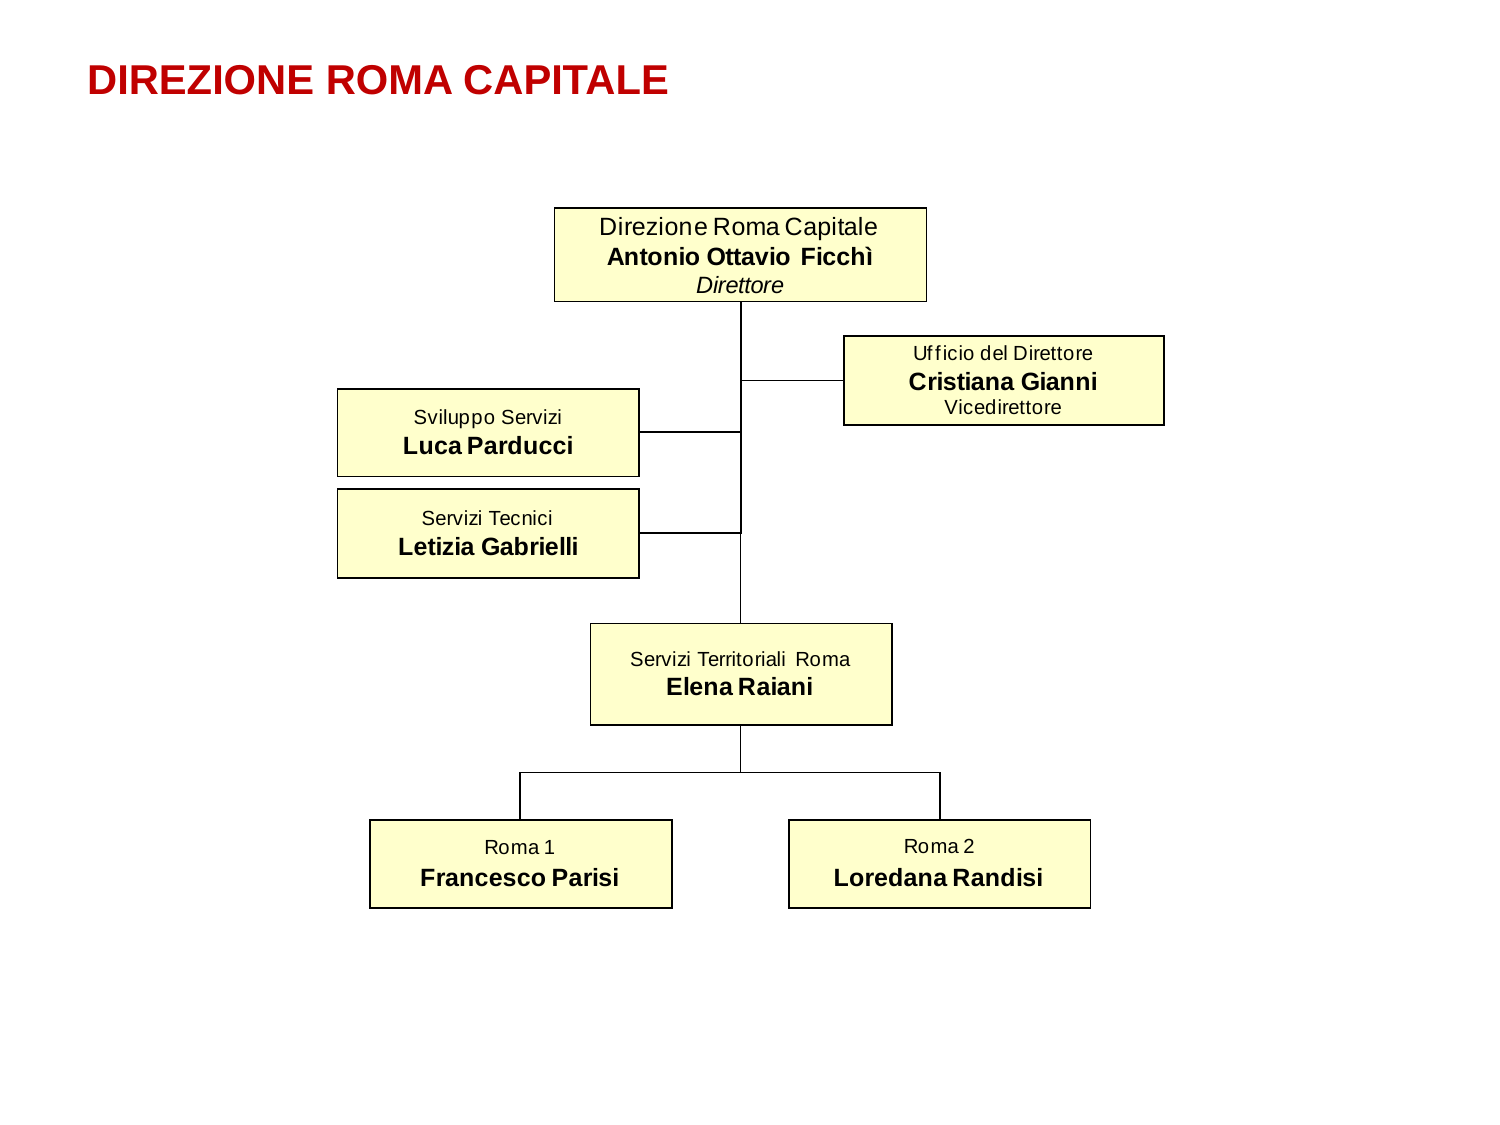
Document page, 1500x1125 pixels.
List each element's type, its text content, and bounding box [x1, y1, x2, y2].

picture [335, 202, 1165, 909]
text_box DIREZIONE ROMA CAPITALE [72, 45, 1462, 128]
